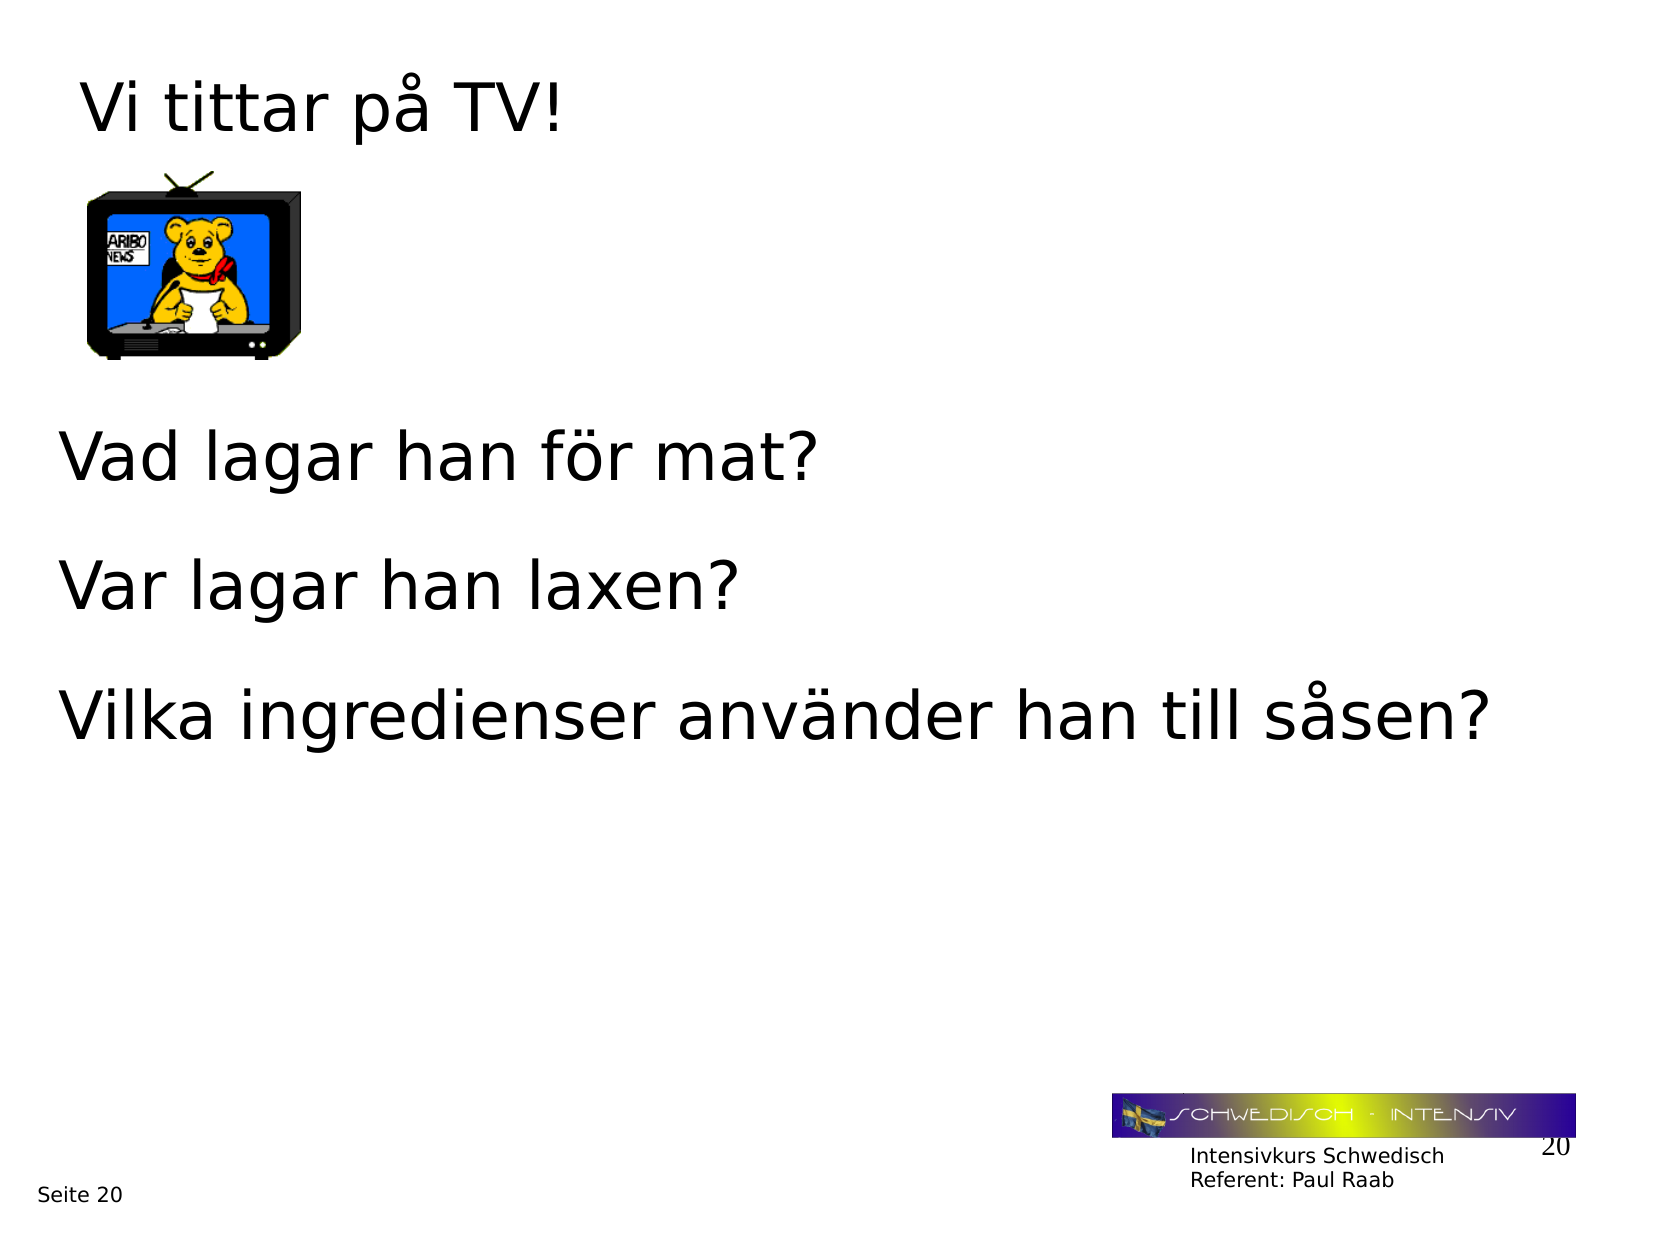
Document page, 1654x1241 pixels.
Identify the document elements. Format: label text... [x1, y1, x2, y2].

picture [1112, 1093, 1576, 1138]
picture [87, 171, 301, 360]
text_box Vilka ingredienser använder han till såsen? [43, 670, 1538, 763]
text_box Vad lagar han för mat? [43, 410, 863, 504]
text_box Vi tittar på TV! [43, 62, 638, 155]
text_box Var lagar han laxen? [43, 540, 863, 634]
